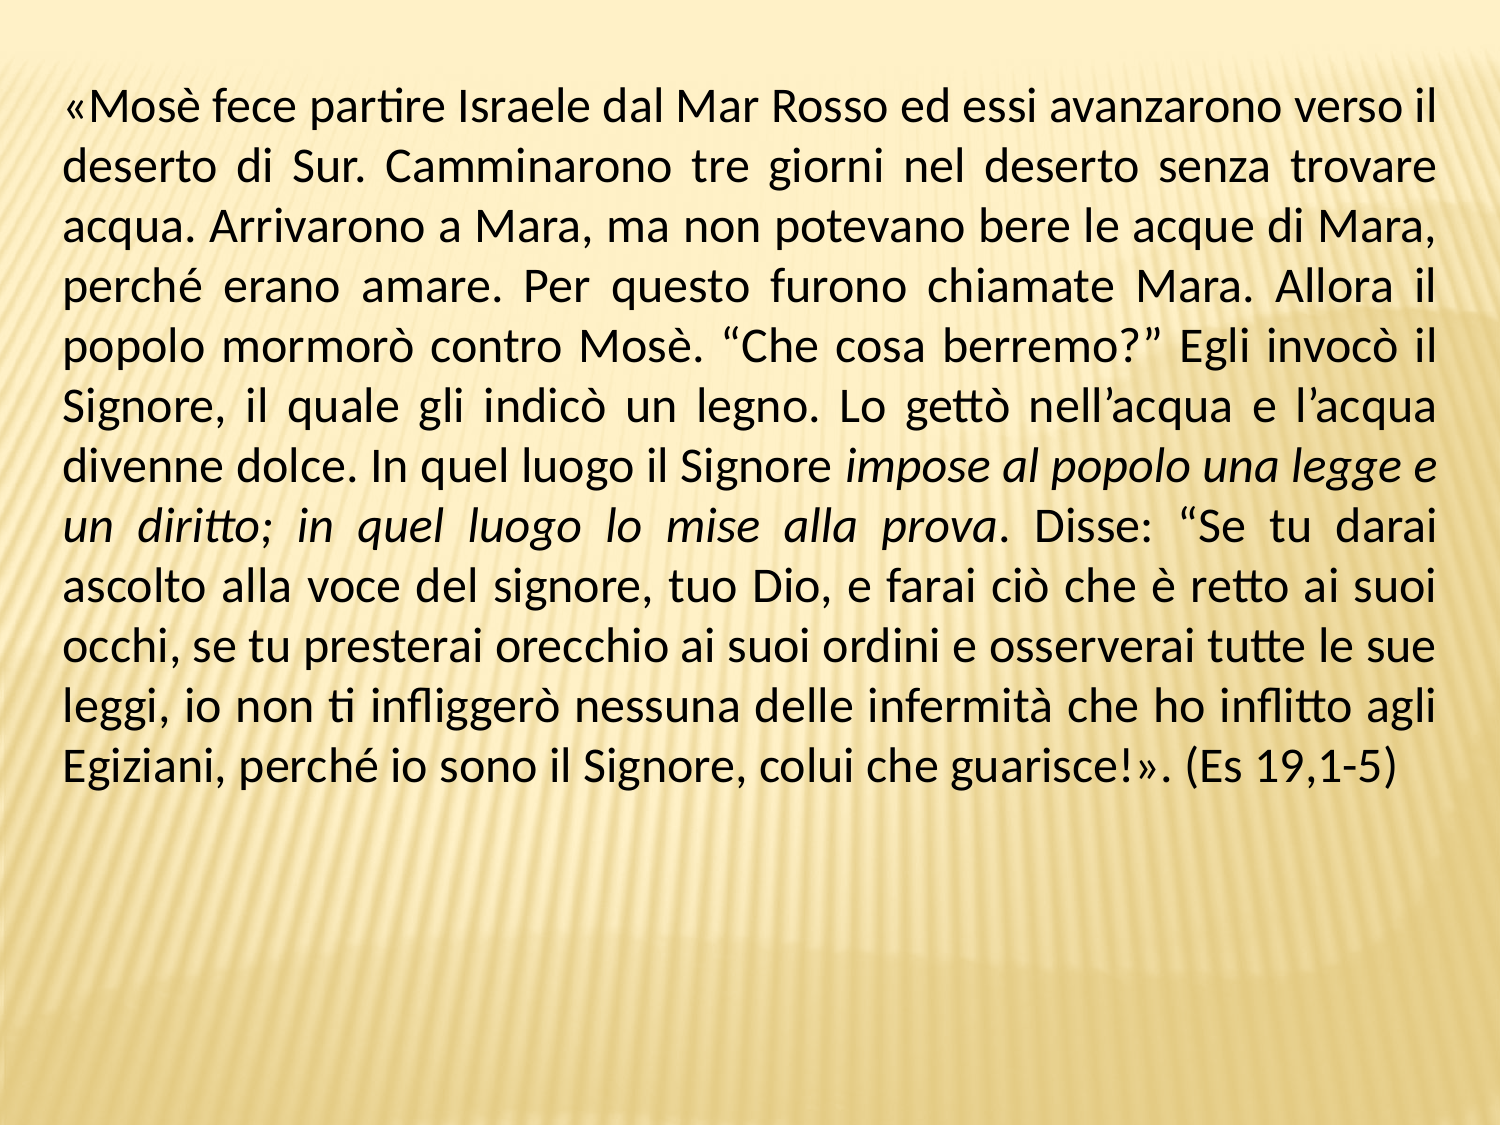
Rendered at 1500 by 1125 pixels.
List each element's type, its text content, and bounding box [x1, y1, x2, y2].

text_box «Mosè fece partire Israele dal Mar Rosso ed essi avanzarono verso il deserto di Sur. Camminarono tre giorni nel deserto senza trovare acqua. Arrivarono a Mara, ma non potevano bere le acque di Mara, perché erano amare. Per questo furono chiamate Mara. Allora il popolo mormorò contro Mosè. “Che cosa berremo?” Egli invocò il Signore, il quale gli indicò un legno. Lo gettò nell’acqua e l’acqua divenne dolce. In quel luogo il Signore impose al popolo una legge e un diritto; in quel luogo lo mise alla prova. Disse: “Se tu darai ascolto alla voce del signore, tuo Dio, e farai ciò che è retto ai suoi occhi, se tu presterai orecchio ai suoi ordini e osserverai tutte le sue leggi, io non ti infliggerò nessuna delle infermità che ho inflitto agli Egiziani, perché io sono il Signore, colui che guarisce!». (Es 19,1-5) [47, 64, 1454, 868]
